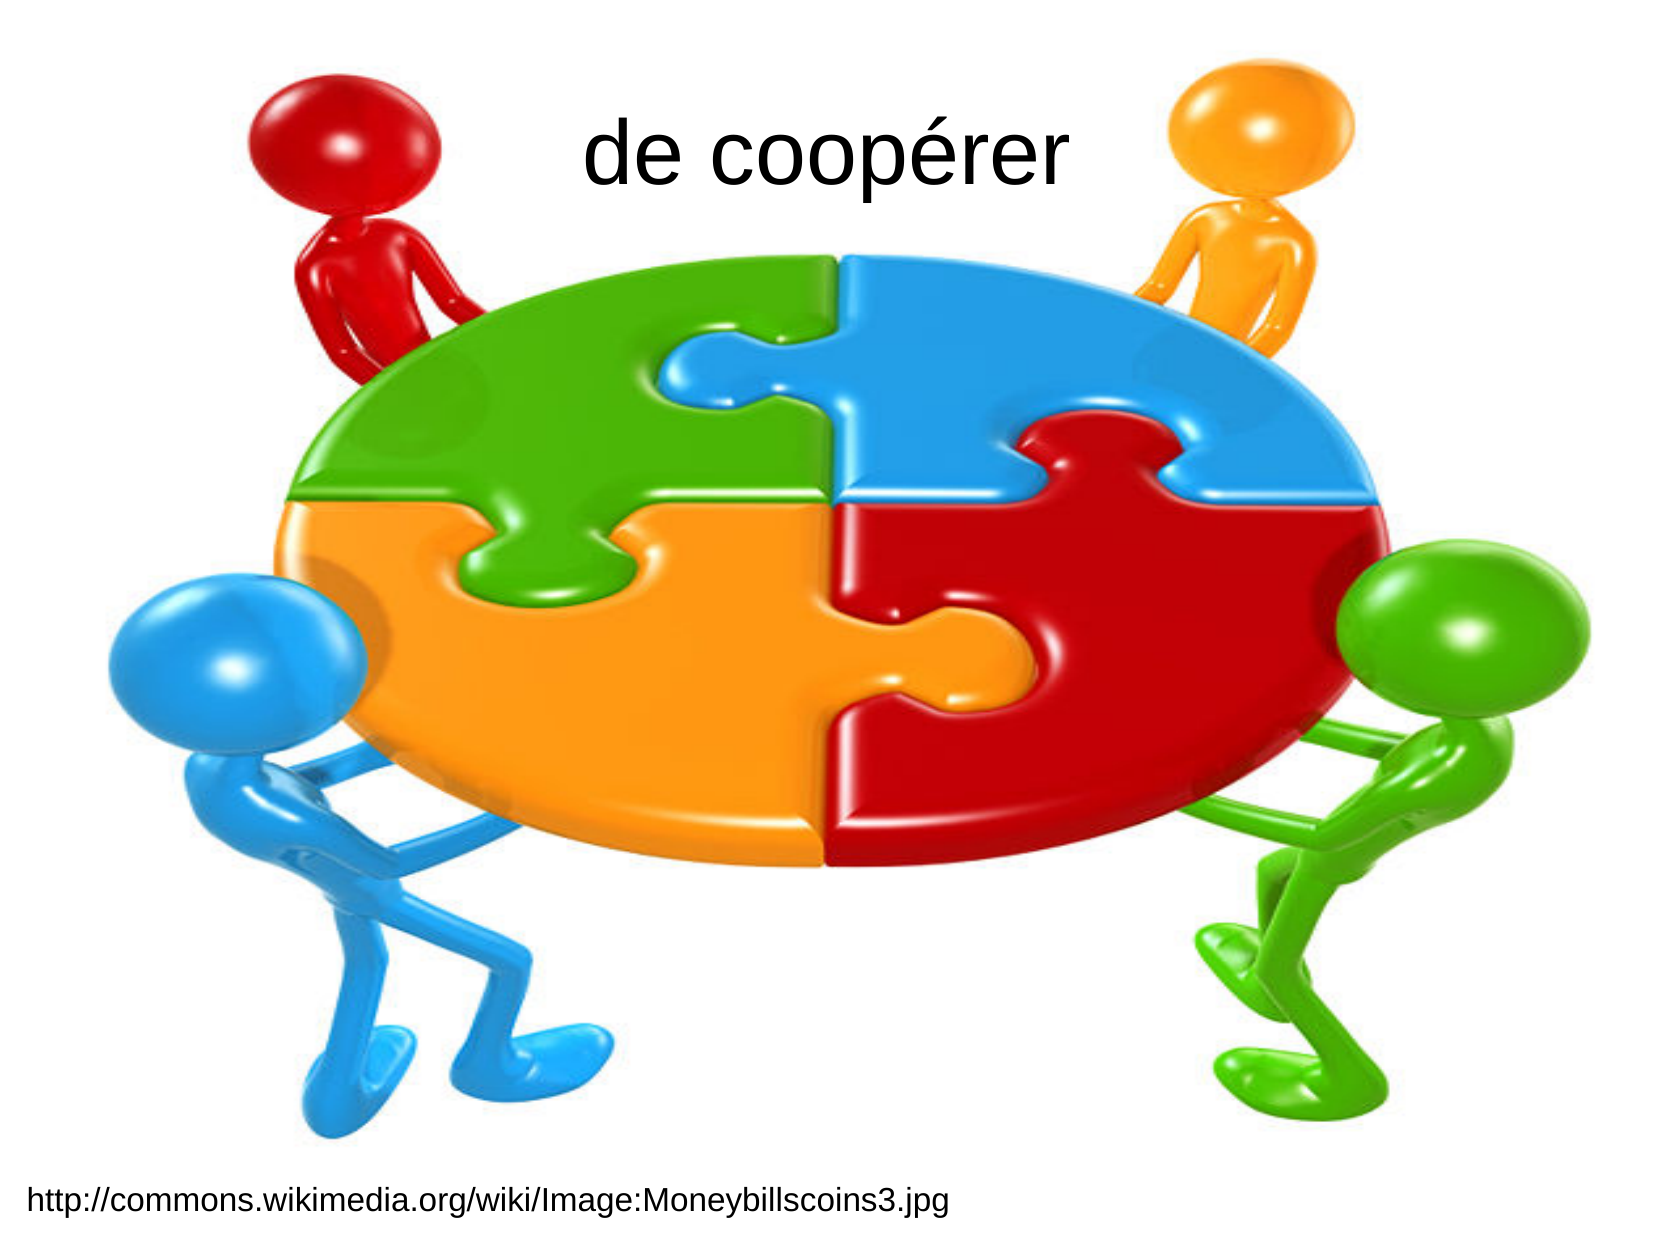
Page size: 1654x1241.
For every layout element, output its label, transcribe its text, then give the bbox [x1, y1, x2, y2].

picture [65, 20, 1636, 1178]
text_box http://commons.wikimedia.org/wiki/Image:Moneybillscoins3.jpg [26, 1180, 952, 1223]
title de coopérer [82, 96, 1571, 210]
